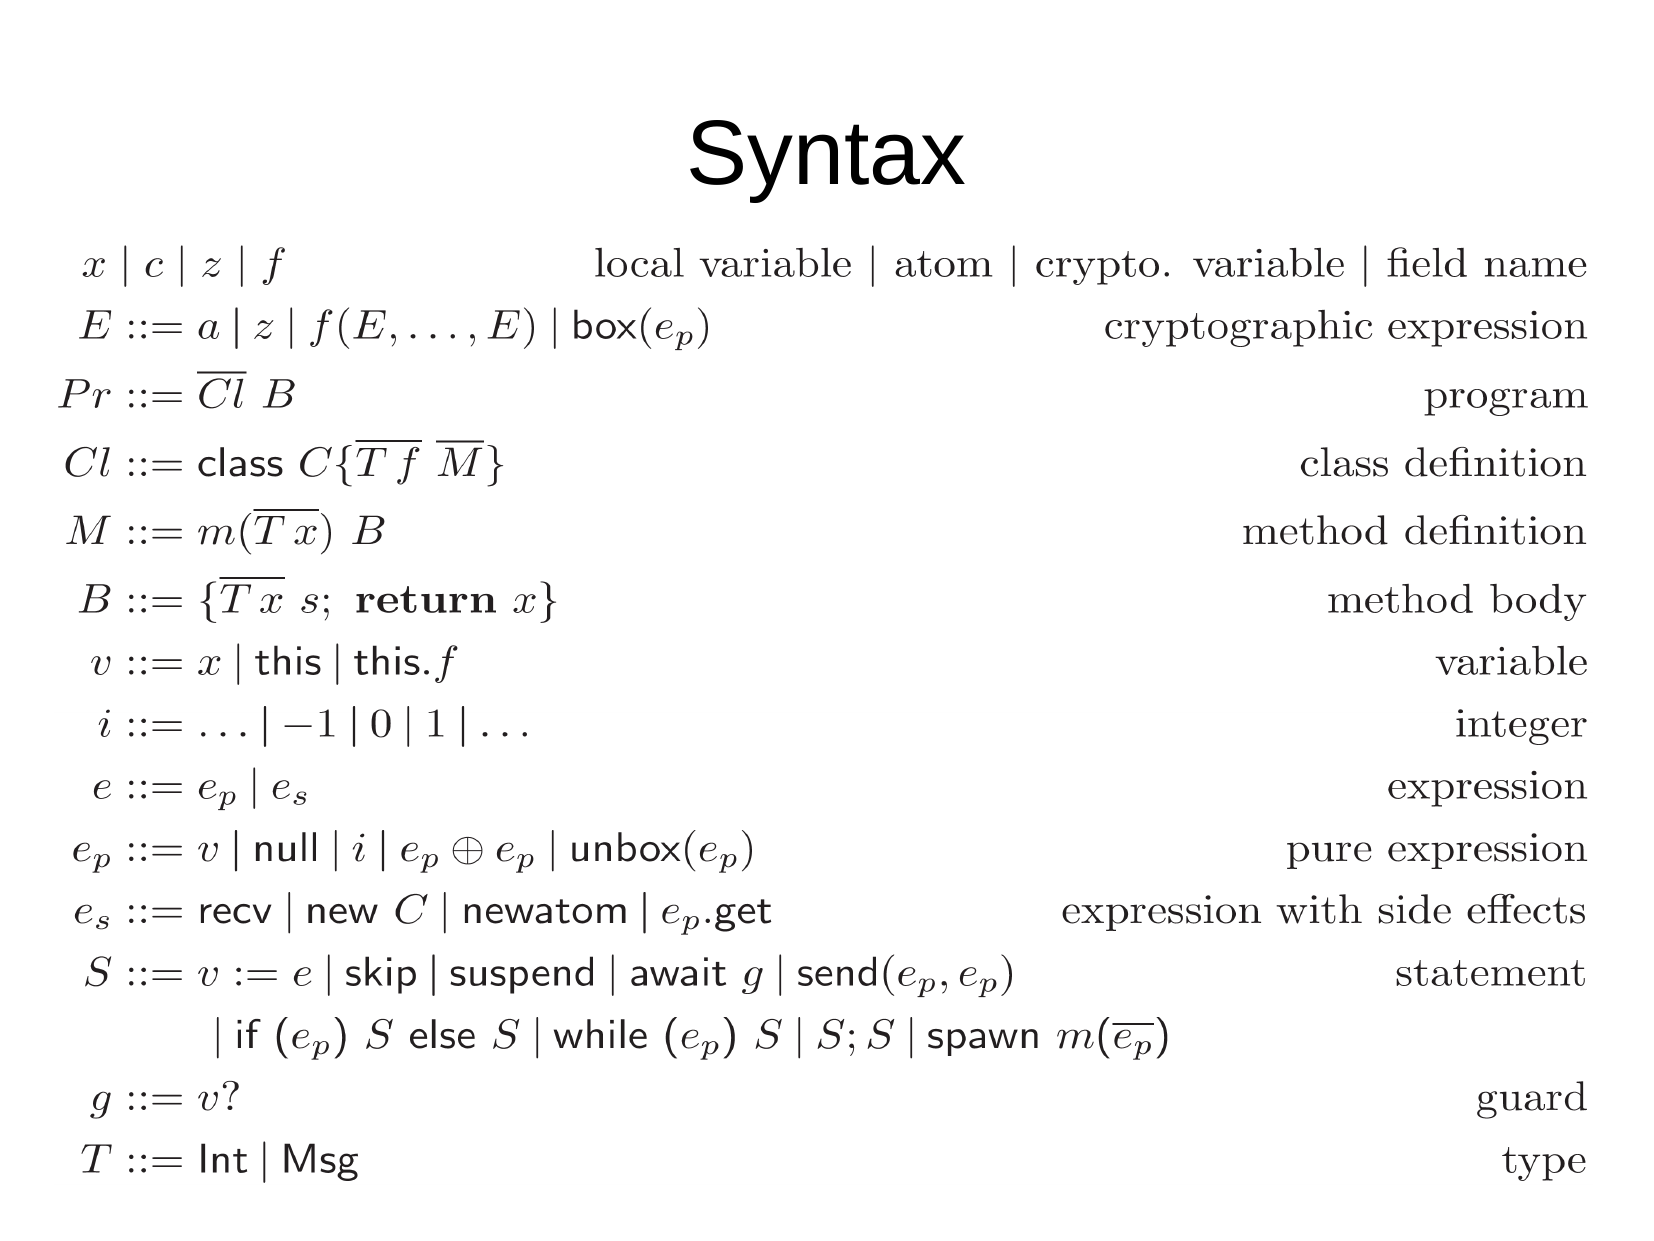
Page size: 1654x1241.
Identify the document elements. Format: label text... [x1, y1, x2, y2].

picture [54, 240, 1593, 1185]
title Syntax [82, 49, 1571, 240]
